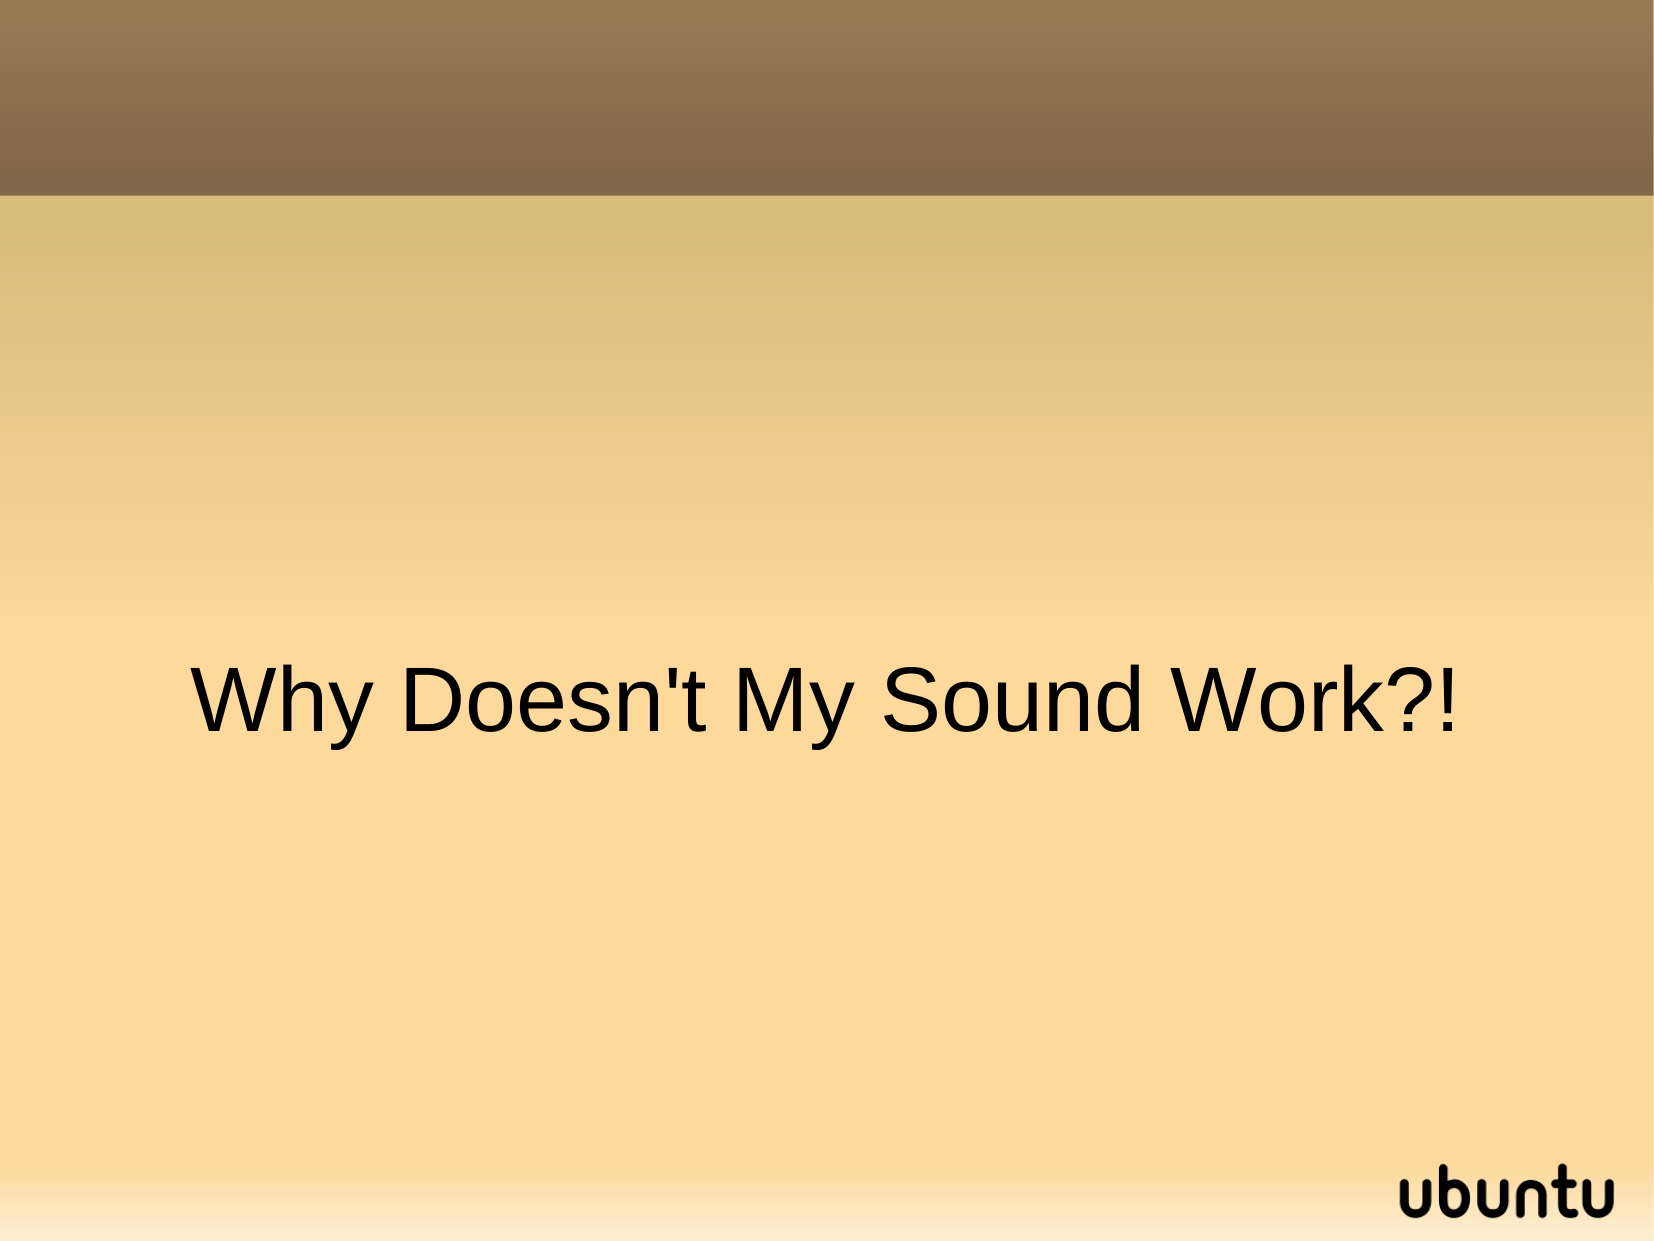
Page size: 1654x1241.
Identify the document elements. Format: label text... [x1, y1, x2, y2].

picture [0, 0, 1654, 1241]
subtitle Why Doesn't My Sound Work?! [82, 297, 1571, 1102]
